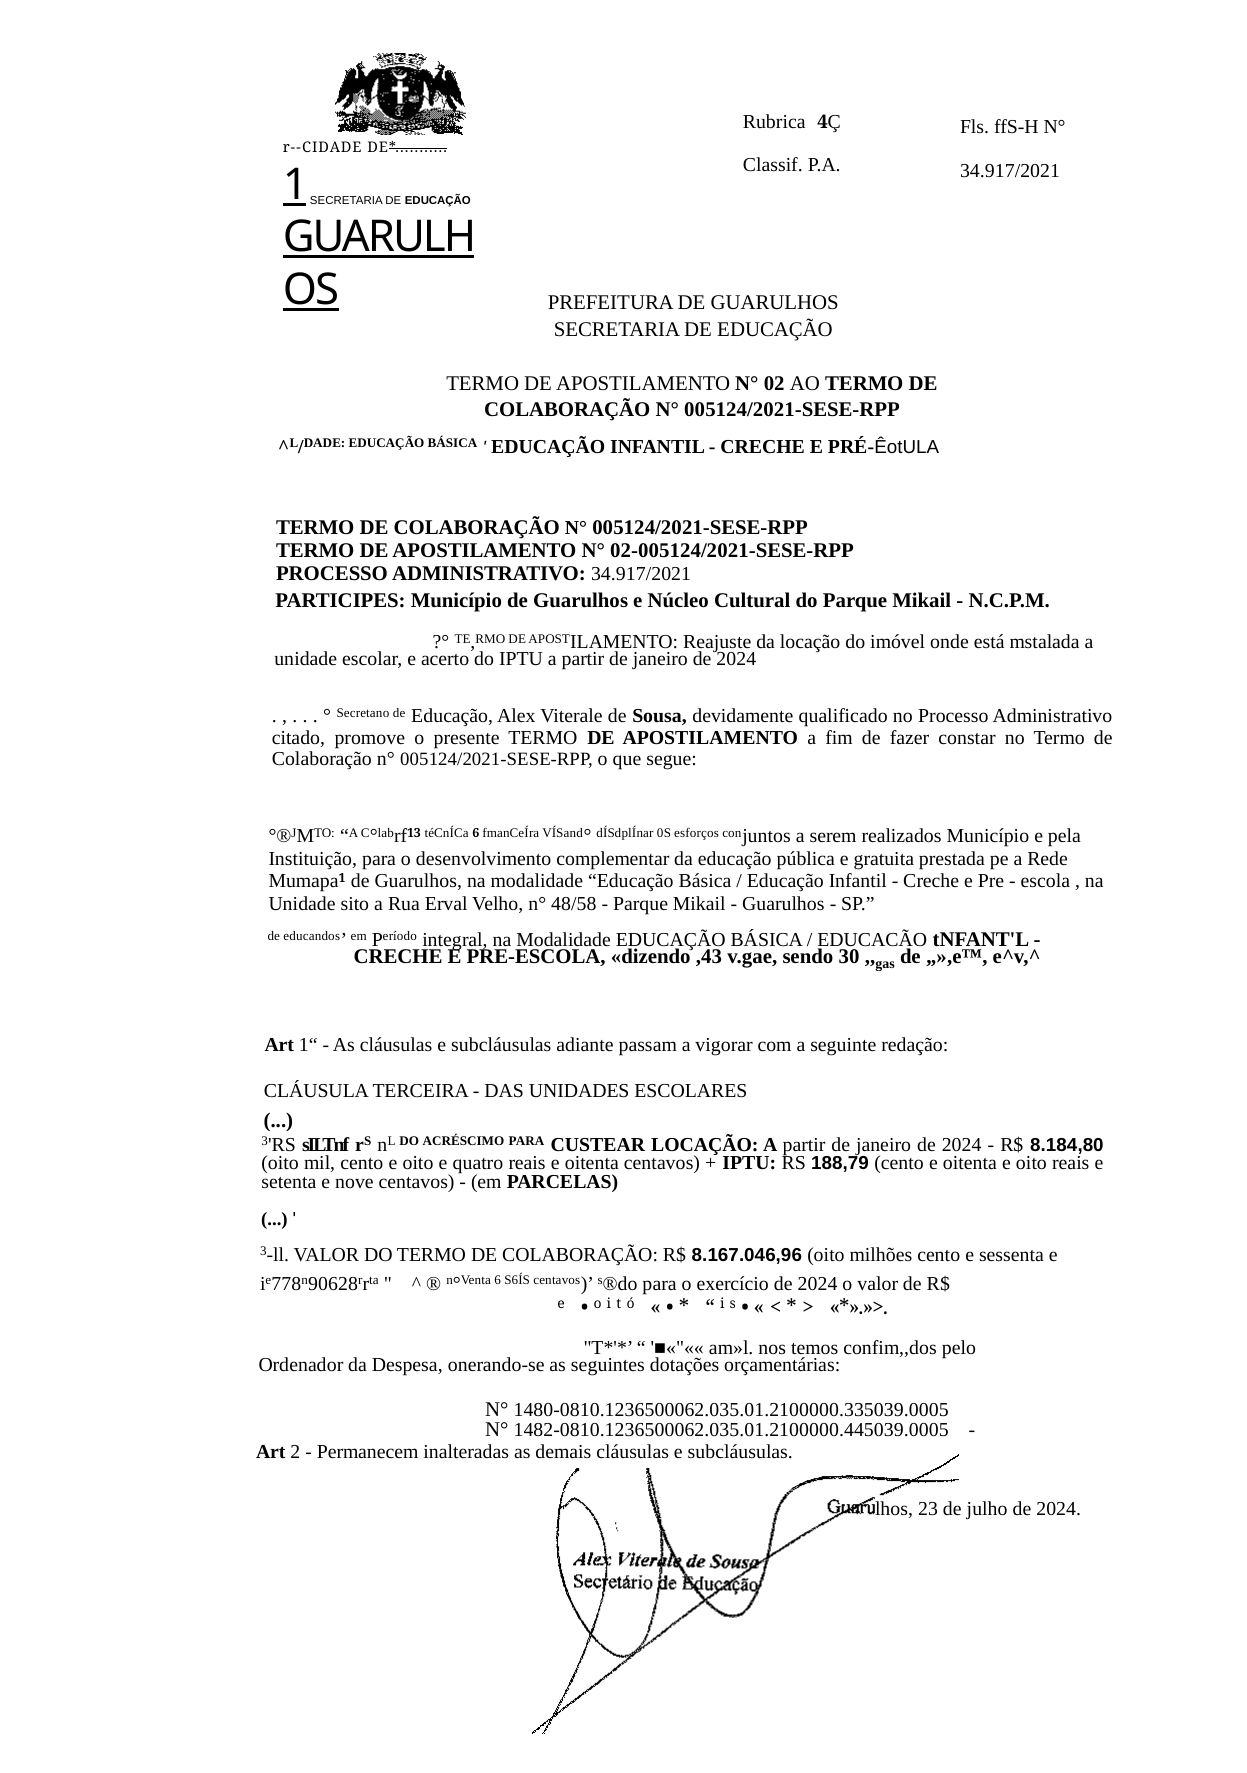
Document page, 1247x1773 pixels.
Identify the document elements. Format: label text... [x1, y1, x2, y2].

text_box ?° TE,RMO DE APOSTILAMENTO: Reajuste da locação do imóvel onde está mstalada a unidade escolar, e acerto do IPTU a partir de janeiro de 2024 [274, 636, 1130, 685]
text_box ^L/DADE: EDUCAÇÃO BÁSICA ' EDUCAÇÃO INFANTIL - CRECHE E PRÉ-ÊotULA [278, 445, 1103, 483]
text_box CLÁUSULA TERCEIRA - DAS UNIDADES ESCOLARES [264, 1080, 773, 1110]
text_box "T*'*’ “ '■«"«« am»l. nos temos confim,,dos pelo [584, 1335, 1085, 1363]
text_box PARTICIPES: Município de Guarulhos e Núcleo Cultural do Parque Mikail - N.C.P.M. [275, 586, 1054, 617]
picture [335, 53, 466, 136]
text_box Rubrica 4Ç Classif. P.A. [743, 90, 870, 157]
text_box 3'rS sILTnf rS nL DO ACRÉSCIMO PARA CUSTEAR LOCAÇÃO: A partir de janeiro de 2024 - R$ 8.184,80 (oito mil, cento e oito e quatro reais e oitenta centavos) + IPTU: RS 188,79 (cento e oitenta e oito reais e setenta e nove centavos) - (em PARCELAS) [261, 1137, 1118, 1211]
text_box PREFEITURA DE GUARULHOS SECRETARIA DE EDUCAÇÃO [524, 288, 863, 340]
text_box lhos, 23 de julho de 2024. [875, 1496, 1084, 1523]
text_box SECRETARIA DE EDUCAÇÃO [310, 193, 488, 211]
text_box Art 2 - Permanecem inalteradas as demais cláusulas e subcláusulas. [256, 1442, 799, 1465]
text_box r--CIDADE DE*........... 1 GUARULHOS [283, 138, 493, 192]
text_box e •oitó «•* “is•«<*> «*».»>. [557, 1290, 1085, 1319]
text_box TERMO DE APOSTILAMENTO N° 02 AO TERMO DE COLABORAÇÃO N° 005124/2021-SESE-RPP [379, 368, 1004, 419]
text_box . , . . . ° Secretano de Educação, Alex Viterale de Sousa, devidamente qualificado no Processo Administrativo citado, promove o presente TERMO DE APOSTILAMENTO a fim de fazer constar no Termo de Colaboração n° 005124/2021-SESE-RPP, o que segue: [272, 705, 1128, 781]
text_box °®JmTO: “A C°labrf13 téCnÍCa 6 fmanCeÍra VÍSand° dÍSdplÍnar 0S esforços conjuntos a serem realizados Município e pela Instituição, para o desenvolvimento complementar da educação pública e gratuita prestada pe a Rede Mumapa1 de Guarulhos, na modalidade “Educação Básica / Educação Infantil - Creche e Pre - escola , na Unidade sito a Rua Erval Velho, n° 48/58 - Parque Mikail - Guarulhos - SP.” [269, 824, 1126, 933]
text_box N° 1480-0810.1236500062.035.01.2100000.335039.0005 N° 1482-0810.1236500062.035.01.2100000.445039.0005 - [485, 1400, 978, 1446]
text_box Ordenador da Despesa, onerando-se as seguintes dotações orçamentárias: [258, 1351, 838, 1378]
text_box (...) ' [261, 1207, 710, 1229]
text_box TERMO DE COLABORAÇÃO N° 005124/2021-SESE-RPP TERMO DE APOSTILAMENTO N° 02-005124/2021-SESE-RPP PROCESSO ADMINISTRATIVO: 34.917/2021 [276, 515, 854, 585]
text_box (...) [263, 1110, 290, 1128]
picture [532, 1455, 959, 1734]
text_box Fls. ffS-H N° 34.917/2021 [960, 95, 1106, 161]
text_box 3-ll. VALOR DO TERMO DE COLABORAÇÃO: R$ 8.167.046,96 (oito milhões cento e sessenta e ie778n90628rrta " ^ ® n°Venta 6 S6ÍS centavos)’ s®do para o exercício de 2024 o valor de R$ [260, 1237, 1086, 1296]
text_box de educandos’ em Período integral, na Modalidade EDUCAÇÃO BÁSICA / EDUCACÃO tNFANT'L - CRECHE E PRE-ESCOLA, «dizendo ,43 v.gae, sendo 30 ,,gas de „»,e™, e^v,^ [268, 929, 1123, 991]
text_box Art 1“ - As cláusulas e subcláusulas adiante passam a vigorar com a seguinte redação: [265, 1031, 946, 1065]
